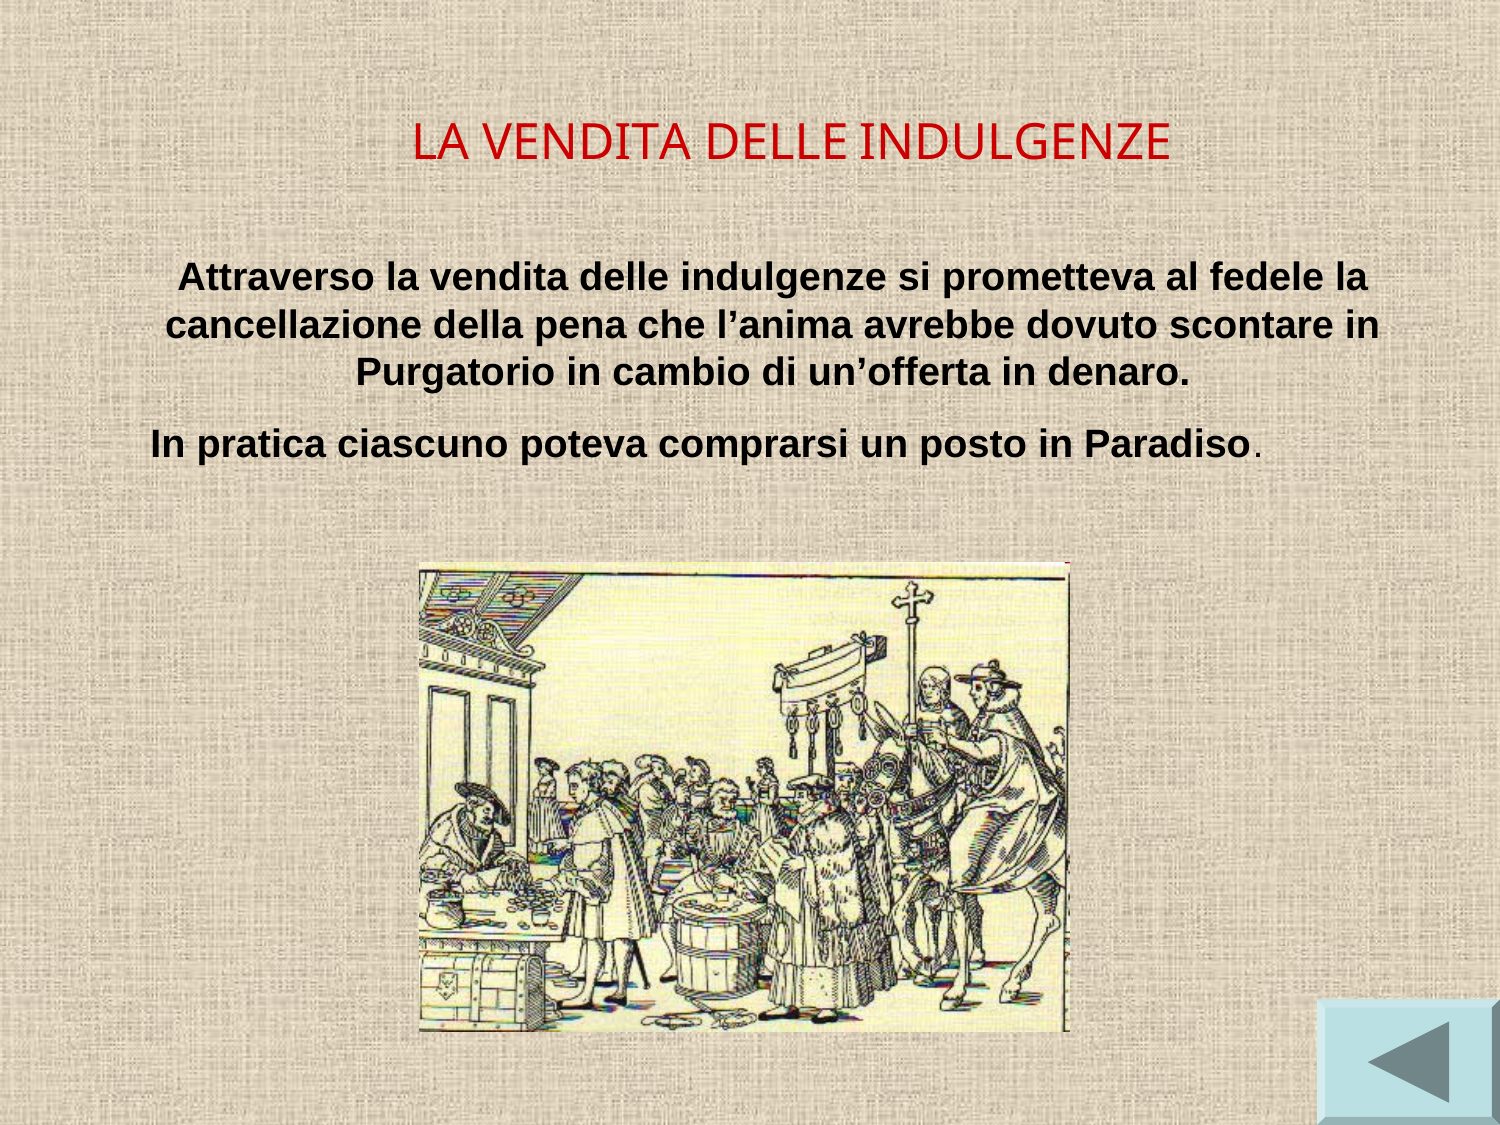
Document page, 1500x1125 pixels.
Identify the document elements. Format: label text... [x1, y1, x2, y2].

text_box [1318, 999, 1500, 1125]
text_box Attraverso la vendita delle indulgenze si prometteva al fedele la cancellazione della pena che l’anima avrebbe dovuto scontare in Purgatorio in cambio di un’offerta in denaro. In pratica ciascuno poteva comprarsi un posto in Paradiso. [135, 243, 1412, 474]
picture [0, 0, 1500, 1125]
text_box LA VENDITA DELLE INDULGENZE [277, 101, 1306, 178]
